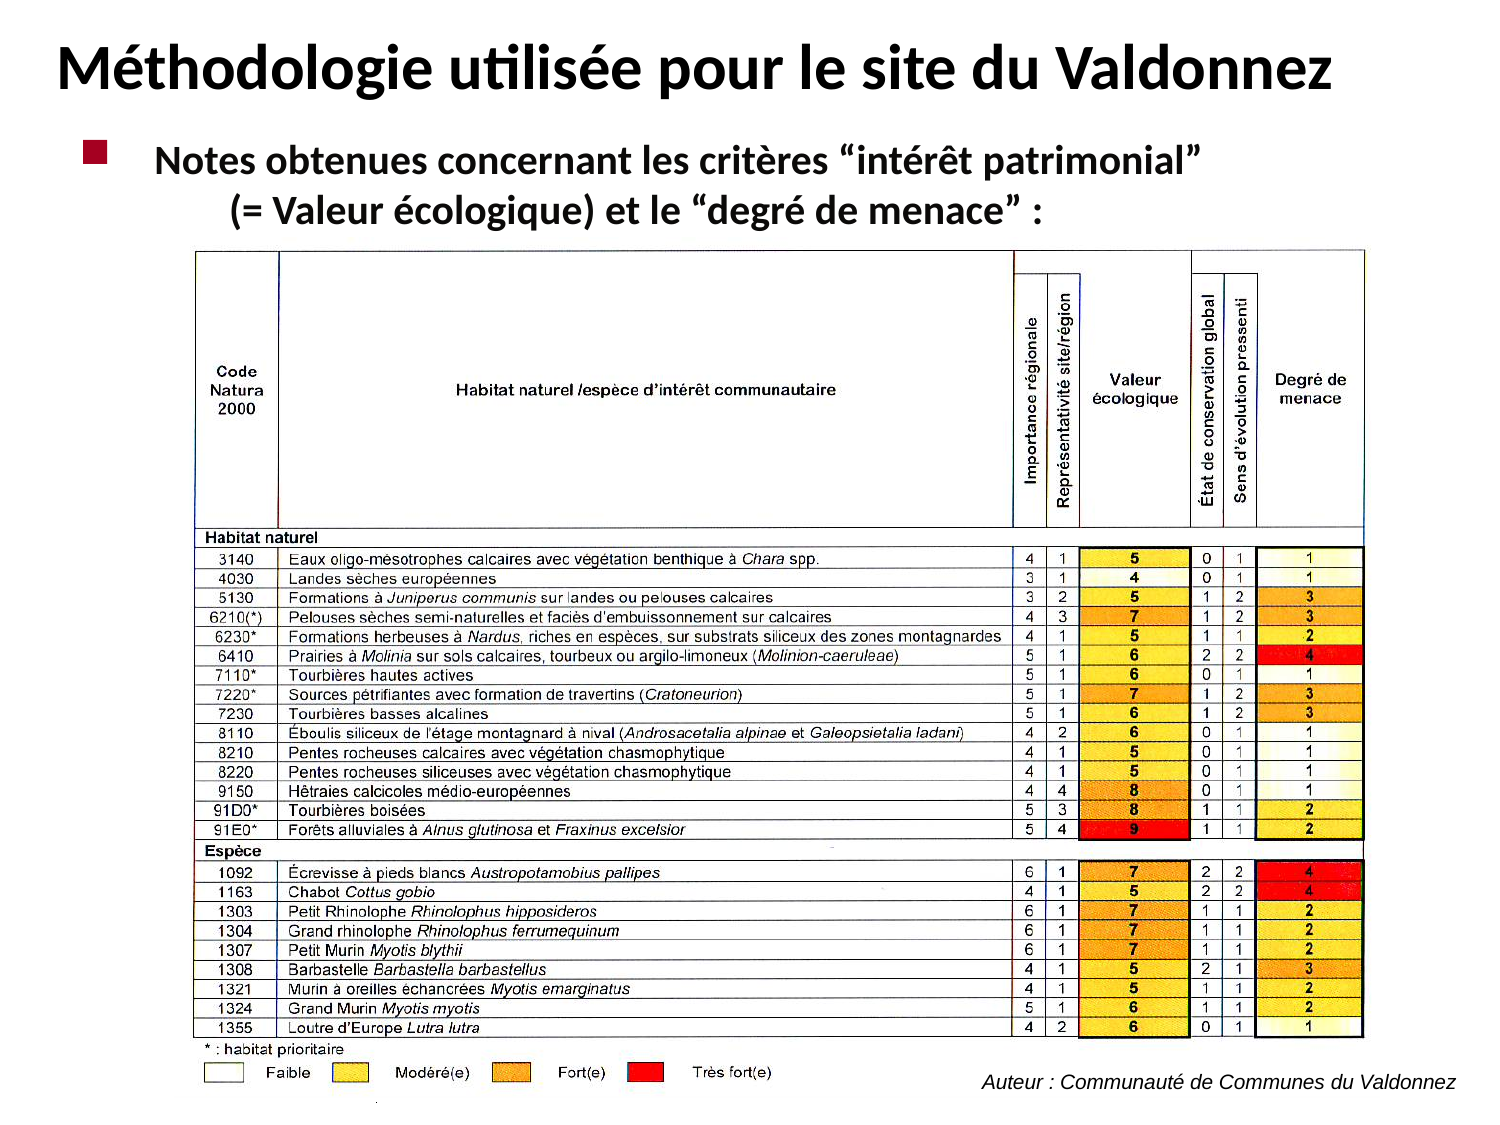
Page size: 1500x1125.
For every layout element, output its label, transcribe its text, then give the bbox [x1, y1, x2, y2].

text_box Auteur : Communauté de Communes du Valdonnez [979, 1050, 1500, 1099]
text_box Notes obtenues concernant les critères “intérêt patrimonial” (= Valeur écologique) et le “degré de menace” : [65, 125, 1500, 238]
text_box Méthodologie utilisée pour le site du Valdonnez [41, 0, 1500, 112]
picture [174, 237, 1380, 1098]
